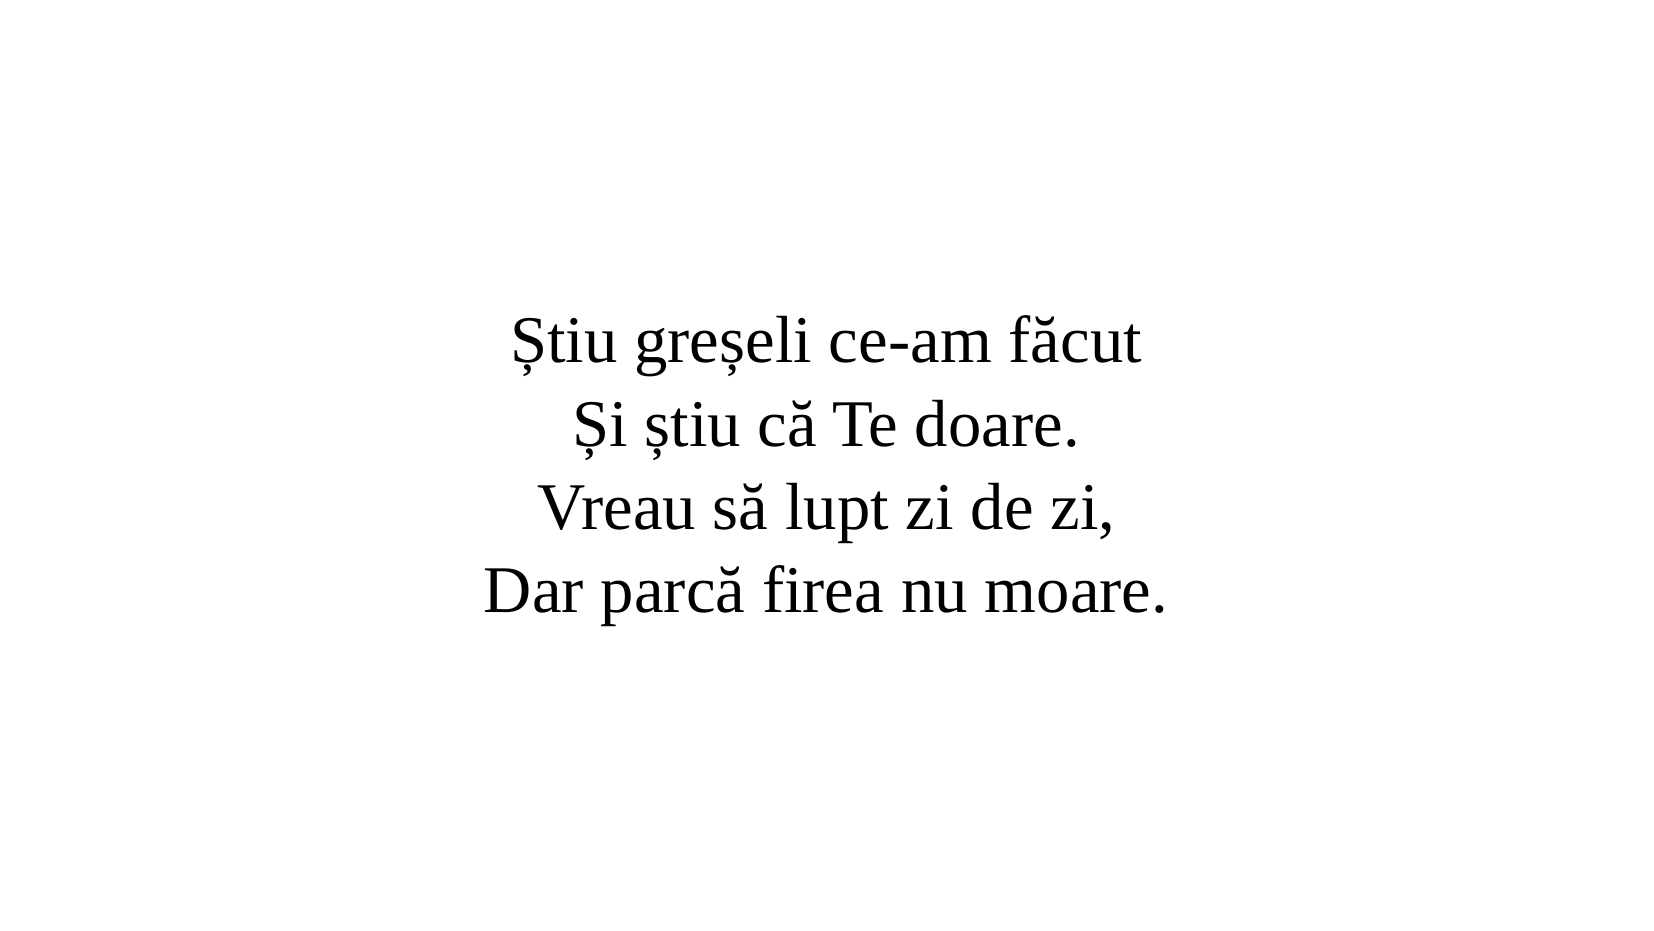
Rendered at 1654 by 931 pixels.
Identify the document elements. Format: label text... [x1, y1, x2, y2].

subtitle Știu greșeli ce-am făcut Și știu că Te doare. Vreau să lupt zi de zi, Dar parcă firea nu moare. [300, 150, 1354, 781]
